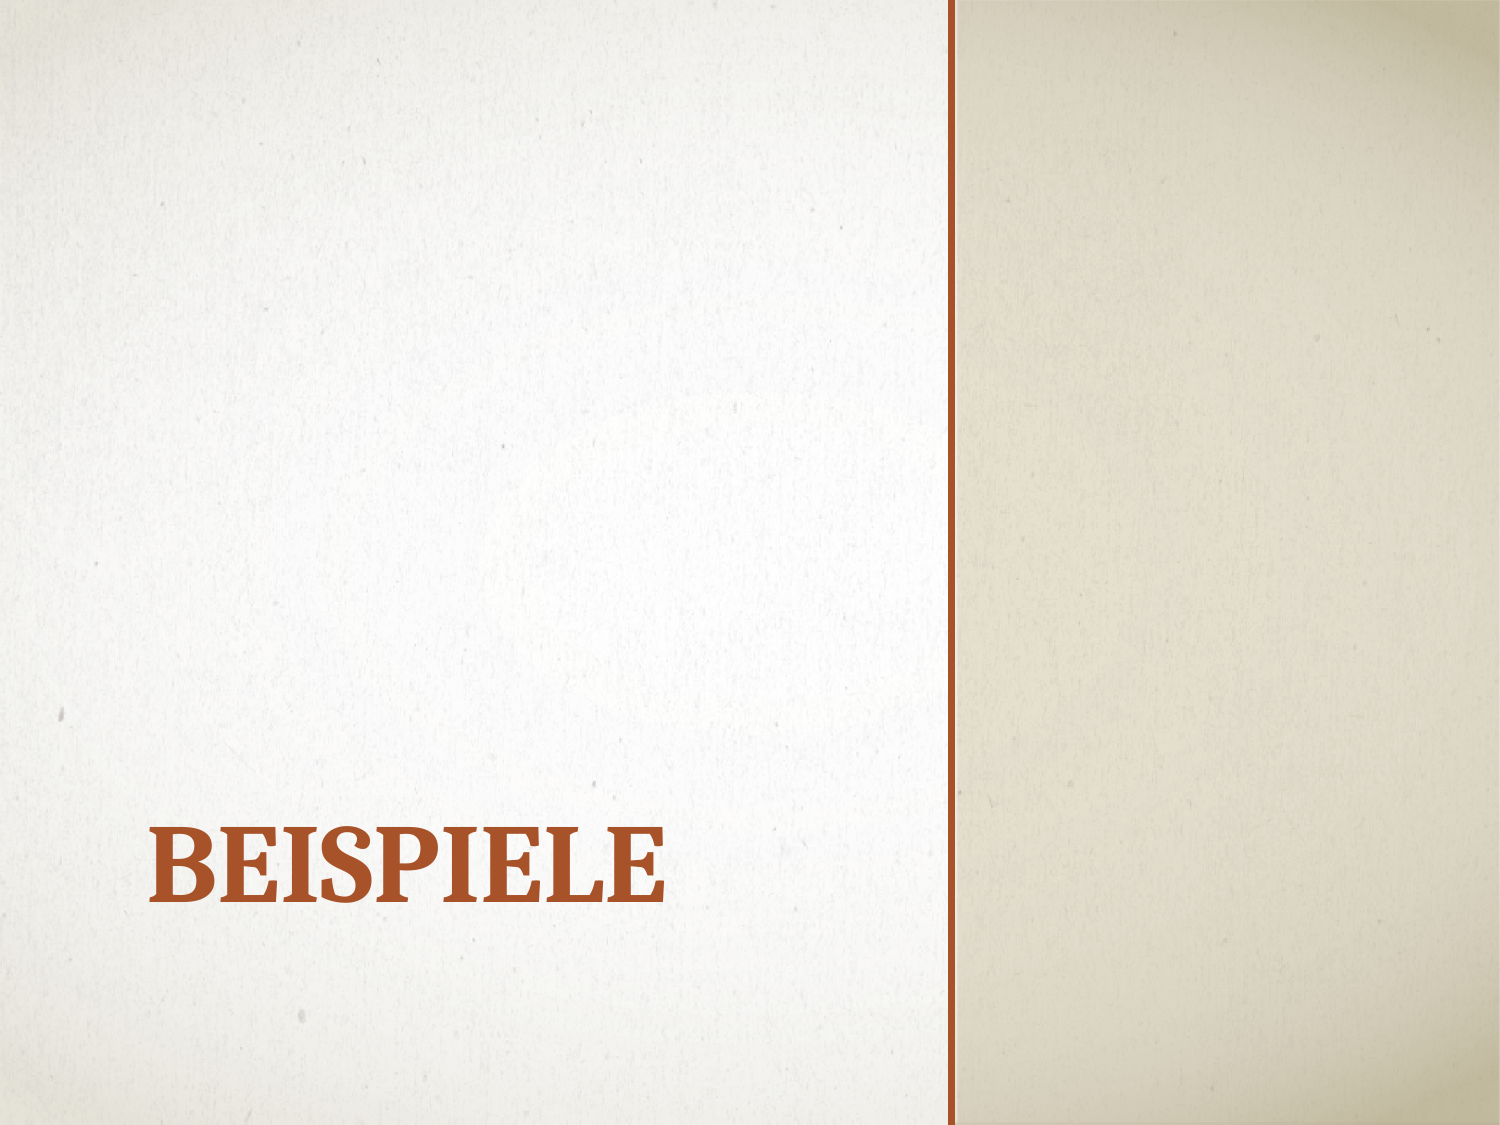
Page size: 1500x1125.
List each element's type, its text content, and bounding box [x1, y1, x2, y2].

title Beispiele [131, 256, 863, 932]
picture [0, 0, 948, 1125]
picture [955, 0, 1500, 1125]
